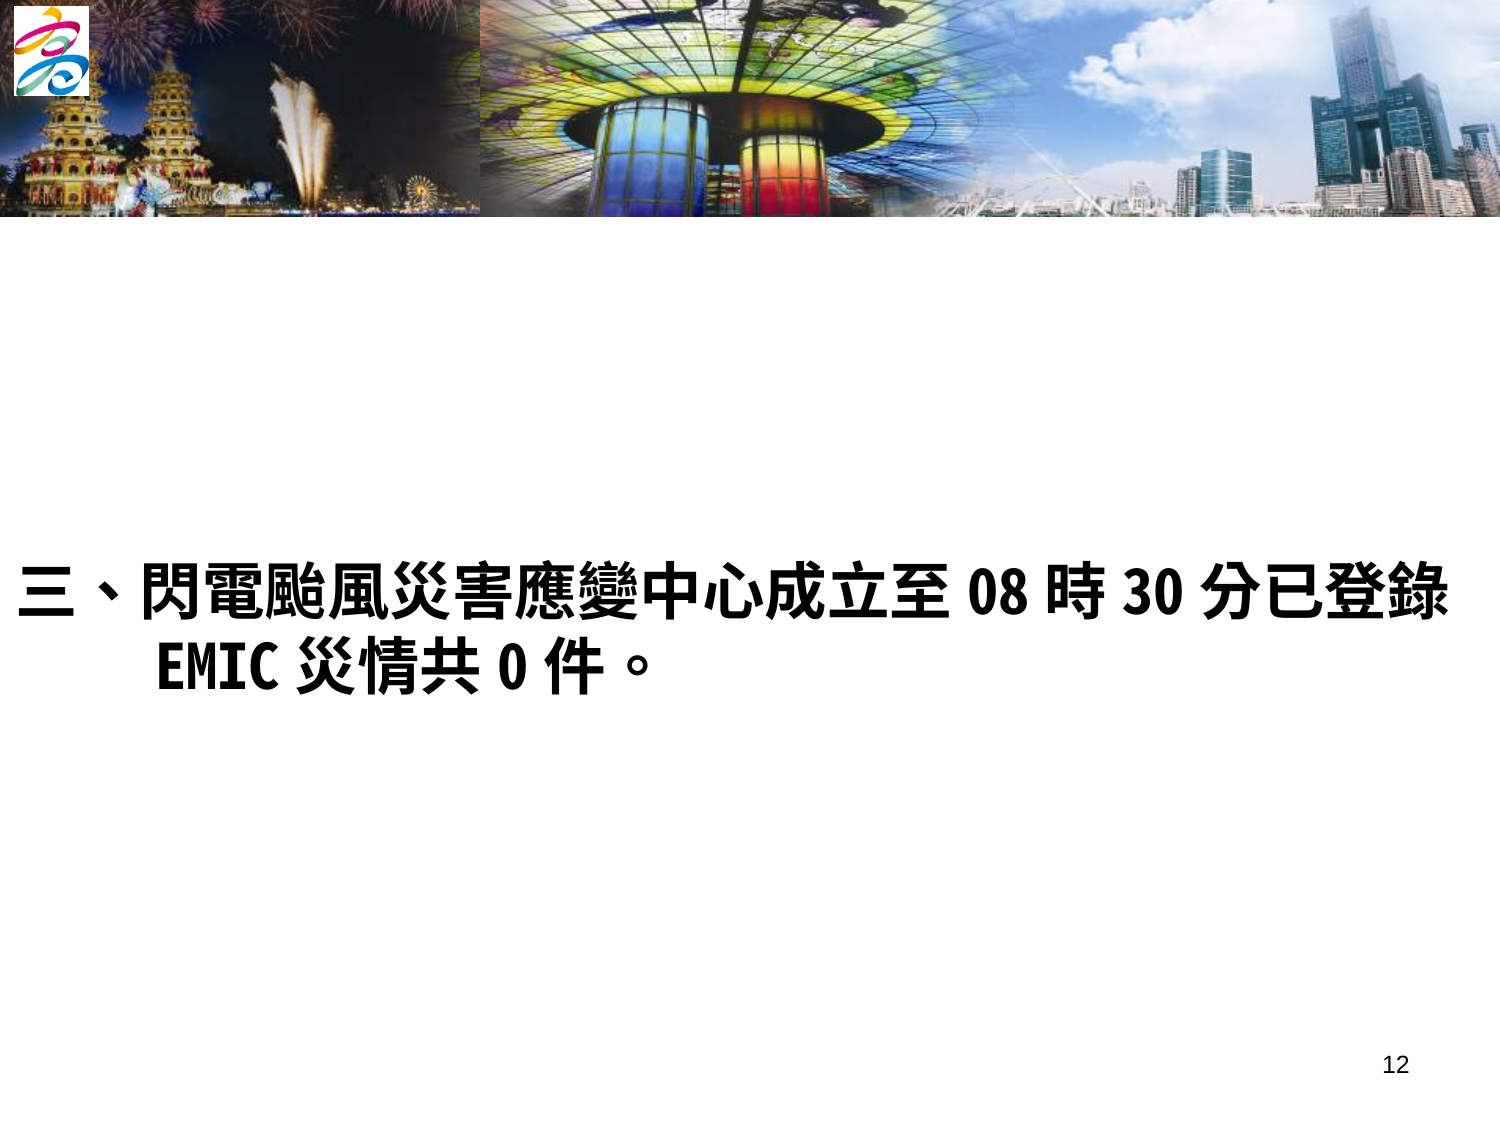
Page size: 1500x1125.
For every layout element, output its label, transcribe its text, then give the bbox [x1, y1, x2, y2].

picture [0, 0, 1500, 217]
title 三、閃電颱風災害應變中心成立至08時30分已登錄 EMIC災情共0件。 [0, 226, 1500, 1103]
slide_number <編號> [1352, 1024, 1425, 1103]
